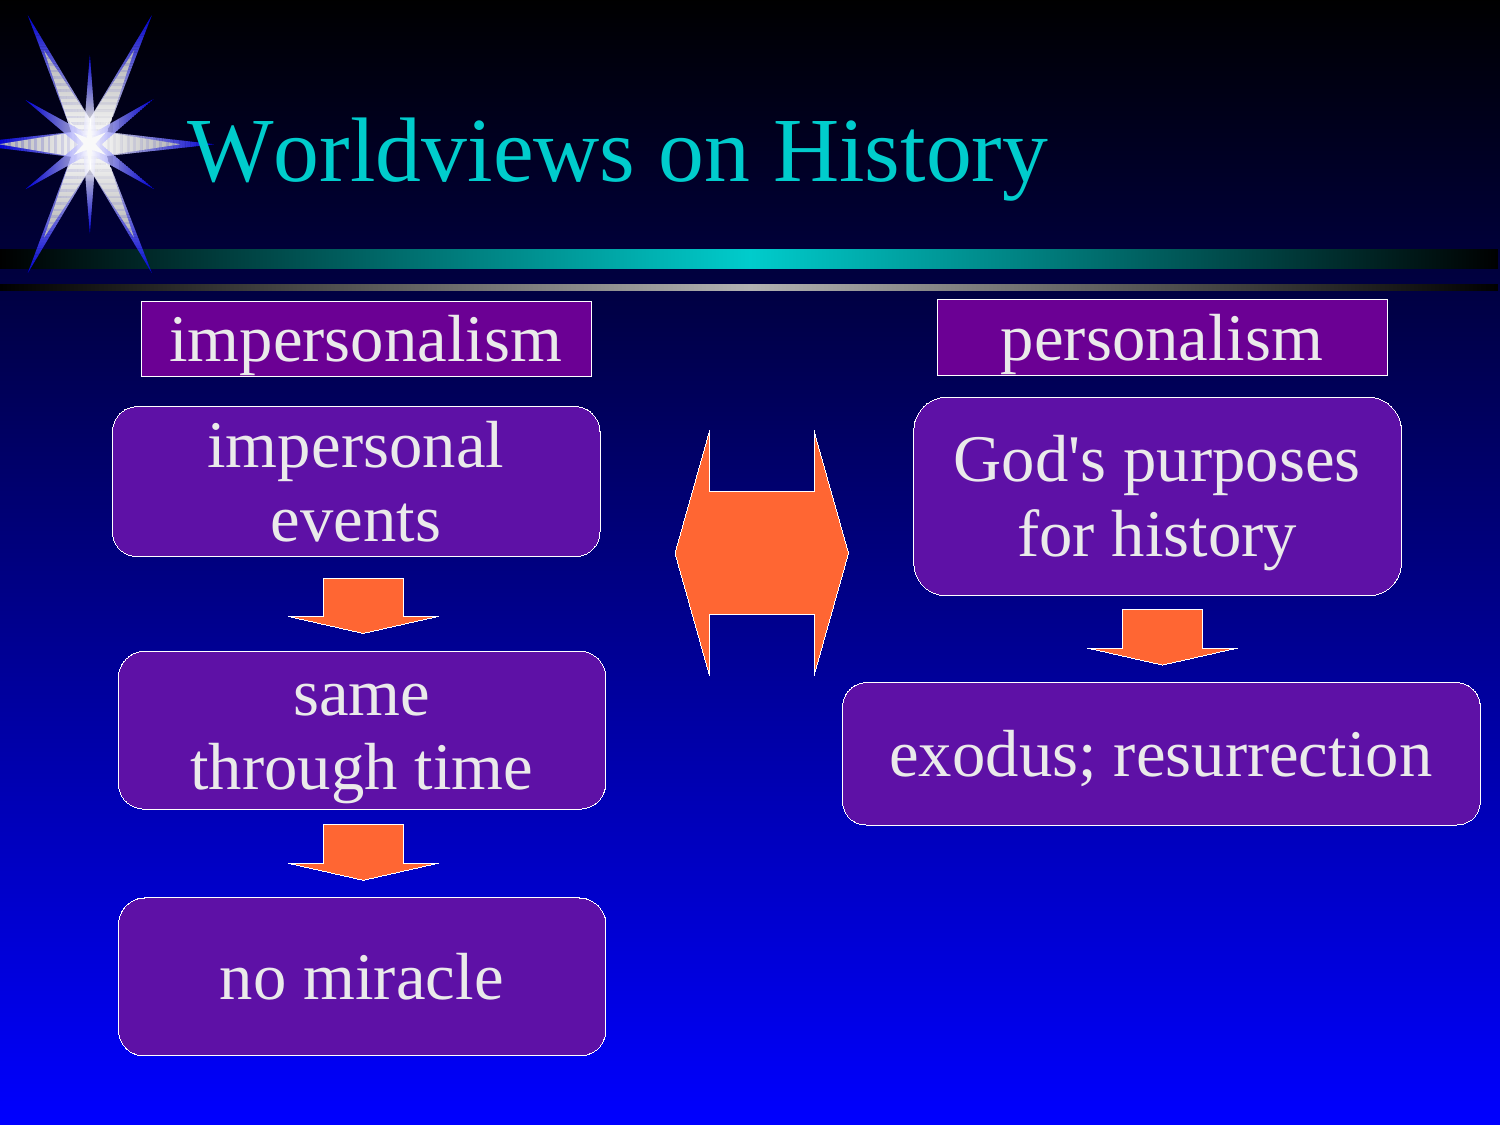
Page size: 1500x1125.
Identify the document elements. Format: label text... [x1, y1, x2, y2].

text_box [288, 824, 439, 881]
text_box [1087, 609, 1238, 666]
title Worldviews on History [187, 56, 1463, 244]
text_box no miracle [118, 897, 606, 1056]
text_box [675, 430, 849, 676]
text_box impersonal events [112, 406, 601, 557]
text_box God's purposes for history [913, 397, 1402, 596]
text_box impersonalism [141, 301, 592, 377]
text_box personalism [937, 299, 1388, 376]
text_box [288, 578, 439, 634]
text_box same through time [118, 651, 606, 810]
text_box exodus; resurrection [842, 682, 1481, 826]
